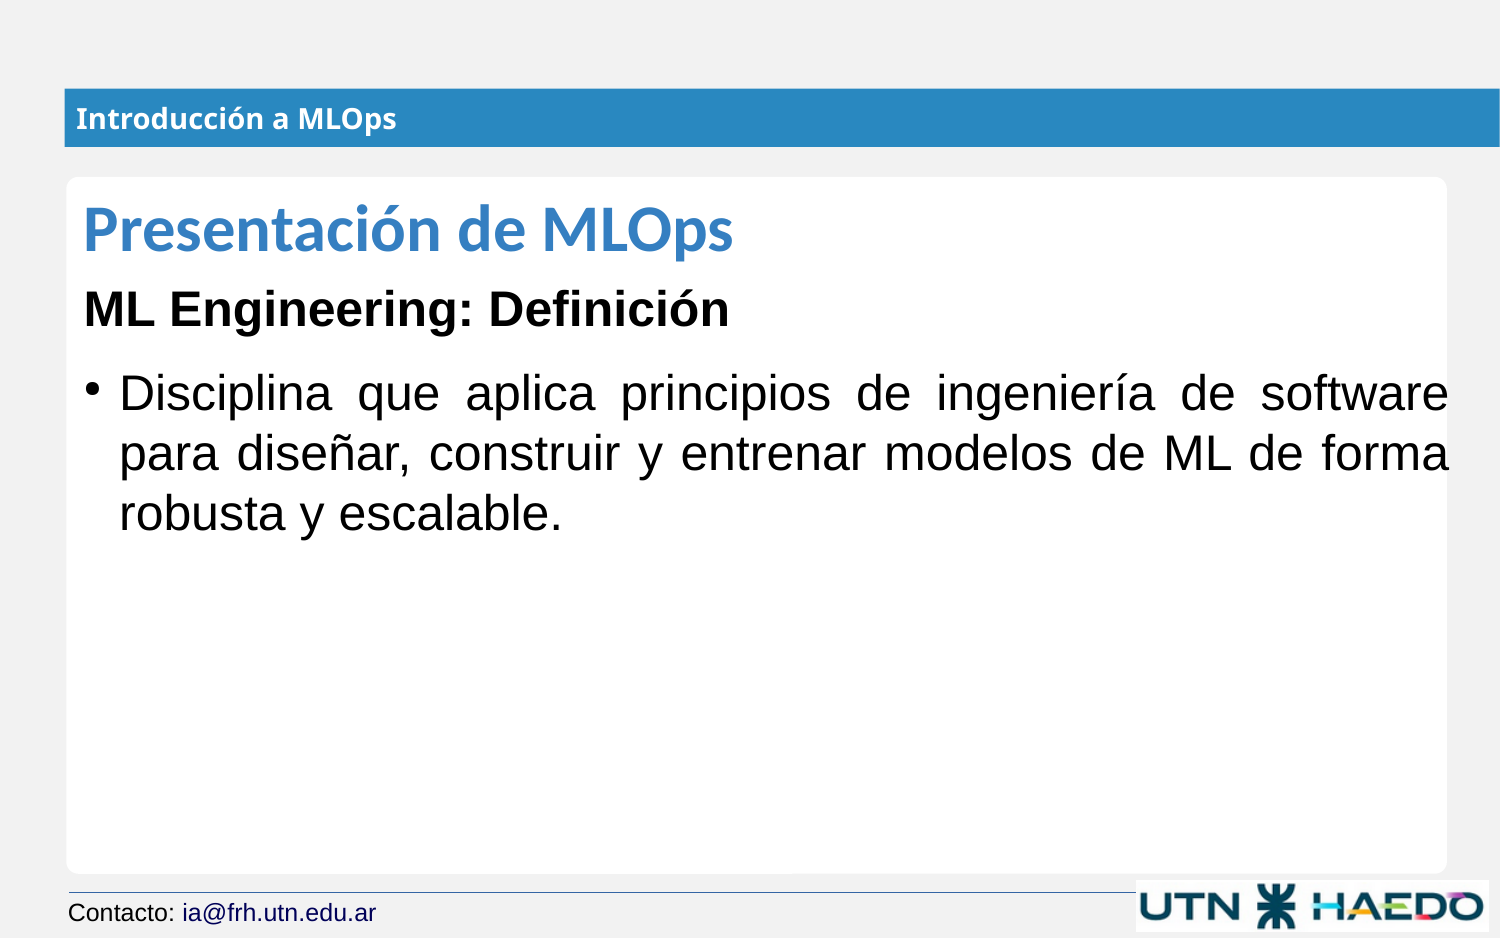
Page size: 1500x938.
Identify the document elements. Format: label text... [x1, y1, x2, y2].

picture [1136, 880, 1489, 932]
text_box Presentación de MLOps ML Engineering: Definición Disciplina que aplica principios de ingeniería de software para diseñar, construir y entrenar modelos de ML de forma robusta y escalable. [68, 177, 1465, 874]
text_box Introducción a MLOps [64, 88, 1500, 147]
